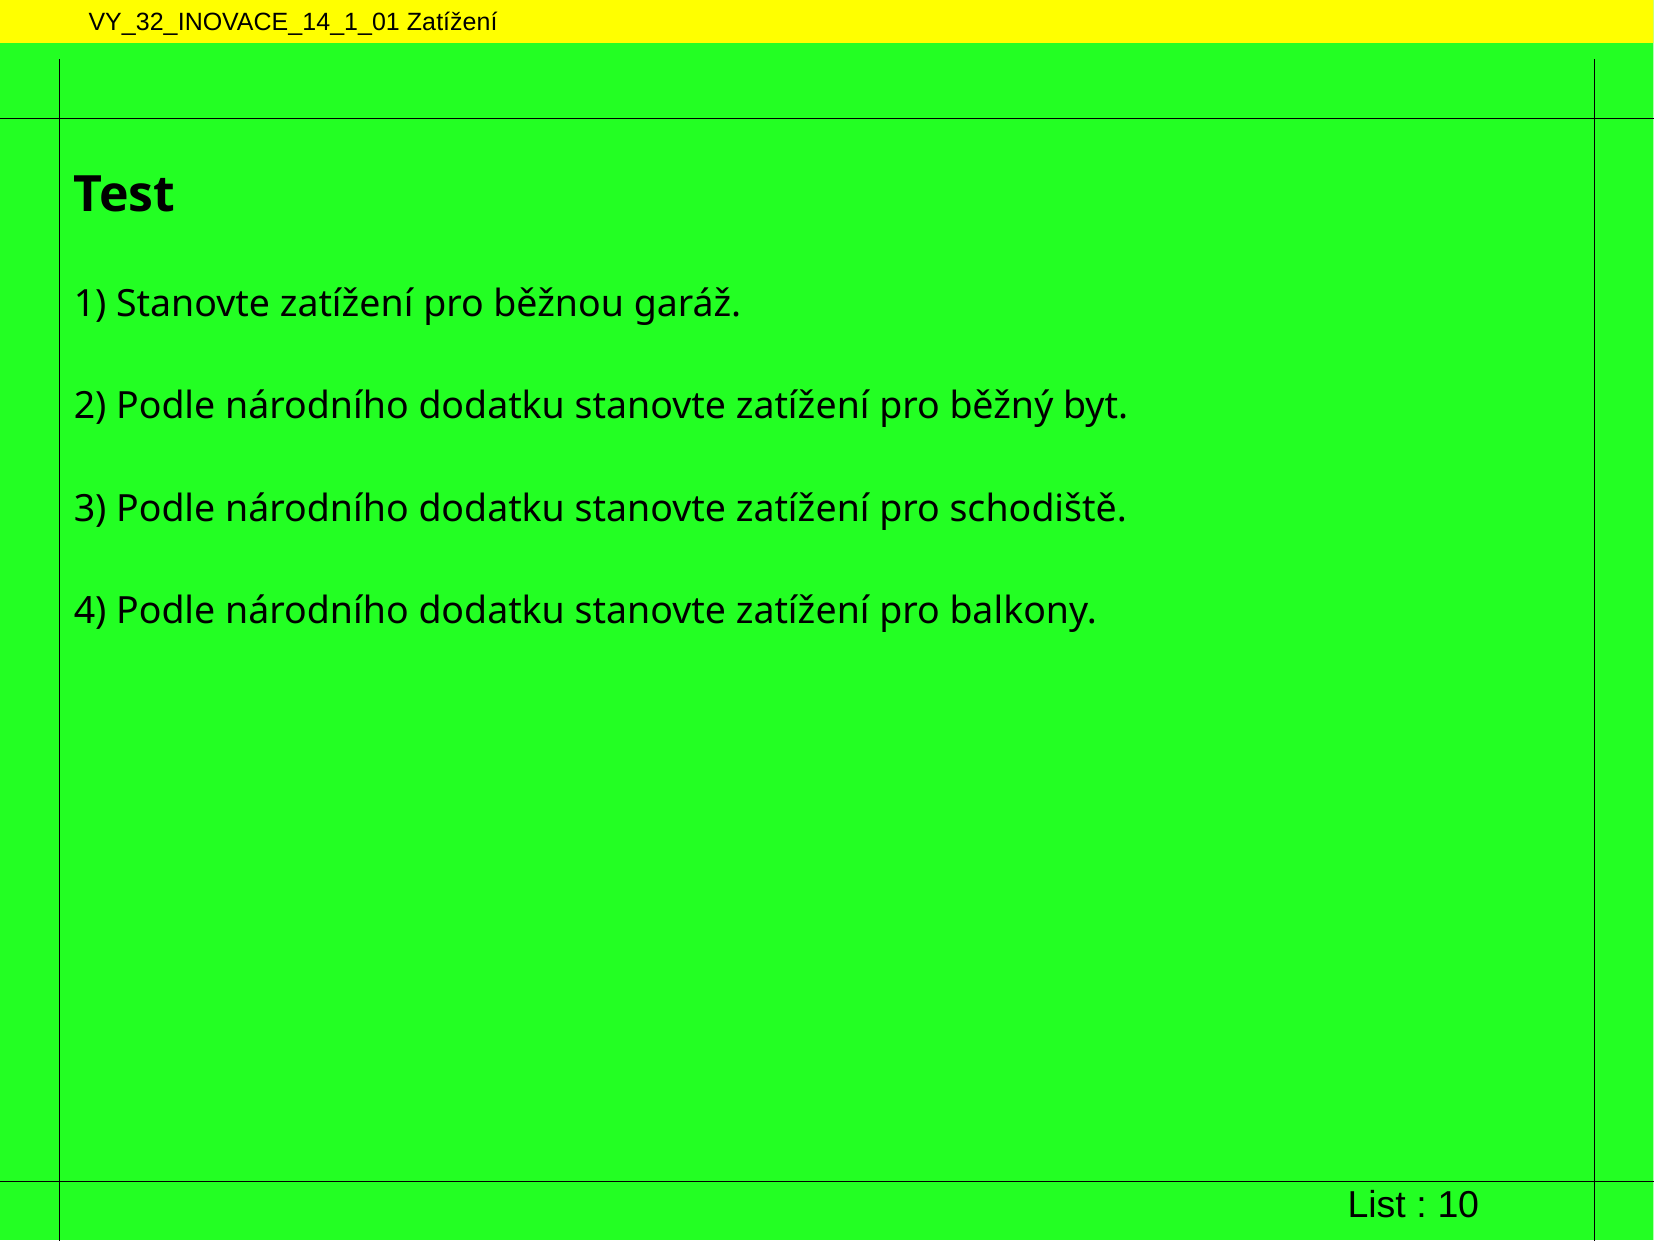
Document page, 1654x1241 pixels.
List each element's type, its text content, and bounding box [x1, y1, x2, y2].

text_box List : <číslo> [1357, 1176, 1599, 1241]
text_box VY_32_INOVACE_14_1_01 Zatížení [0, 0, 1654, 43]
text_box Test 1) Stanovte zatížení pro běžnou garáž. 2) Podle národního dodatku stanovte zatížení pro běžný byt. 3) Podle národního dodatku stanovte zatížení pro schodiště. 4) Podle národního dodatku stanovte zatížení pro balkony. [59, 150, 1595, 738]
